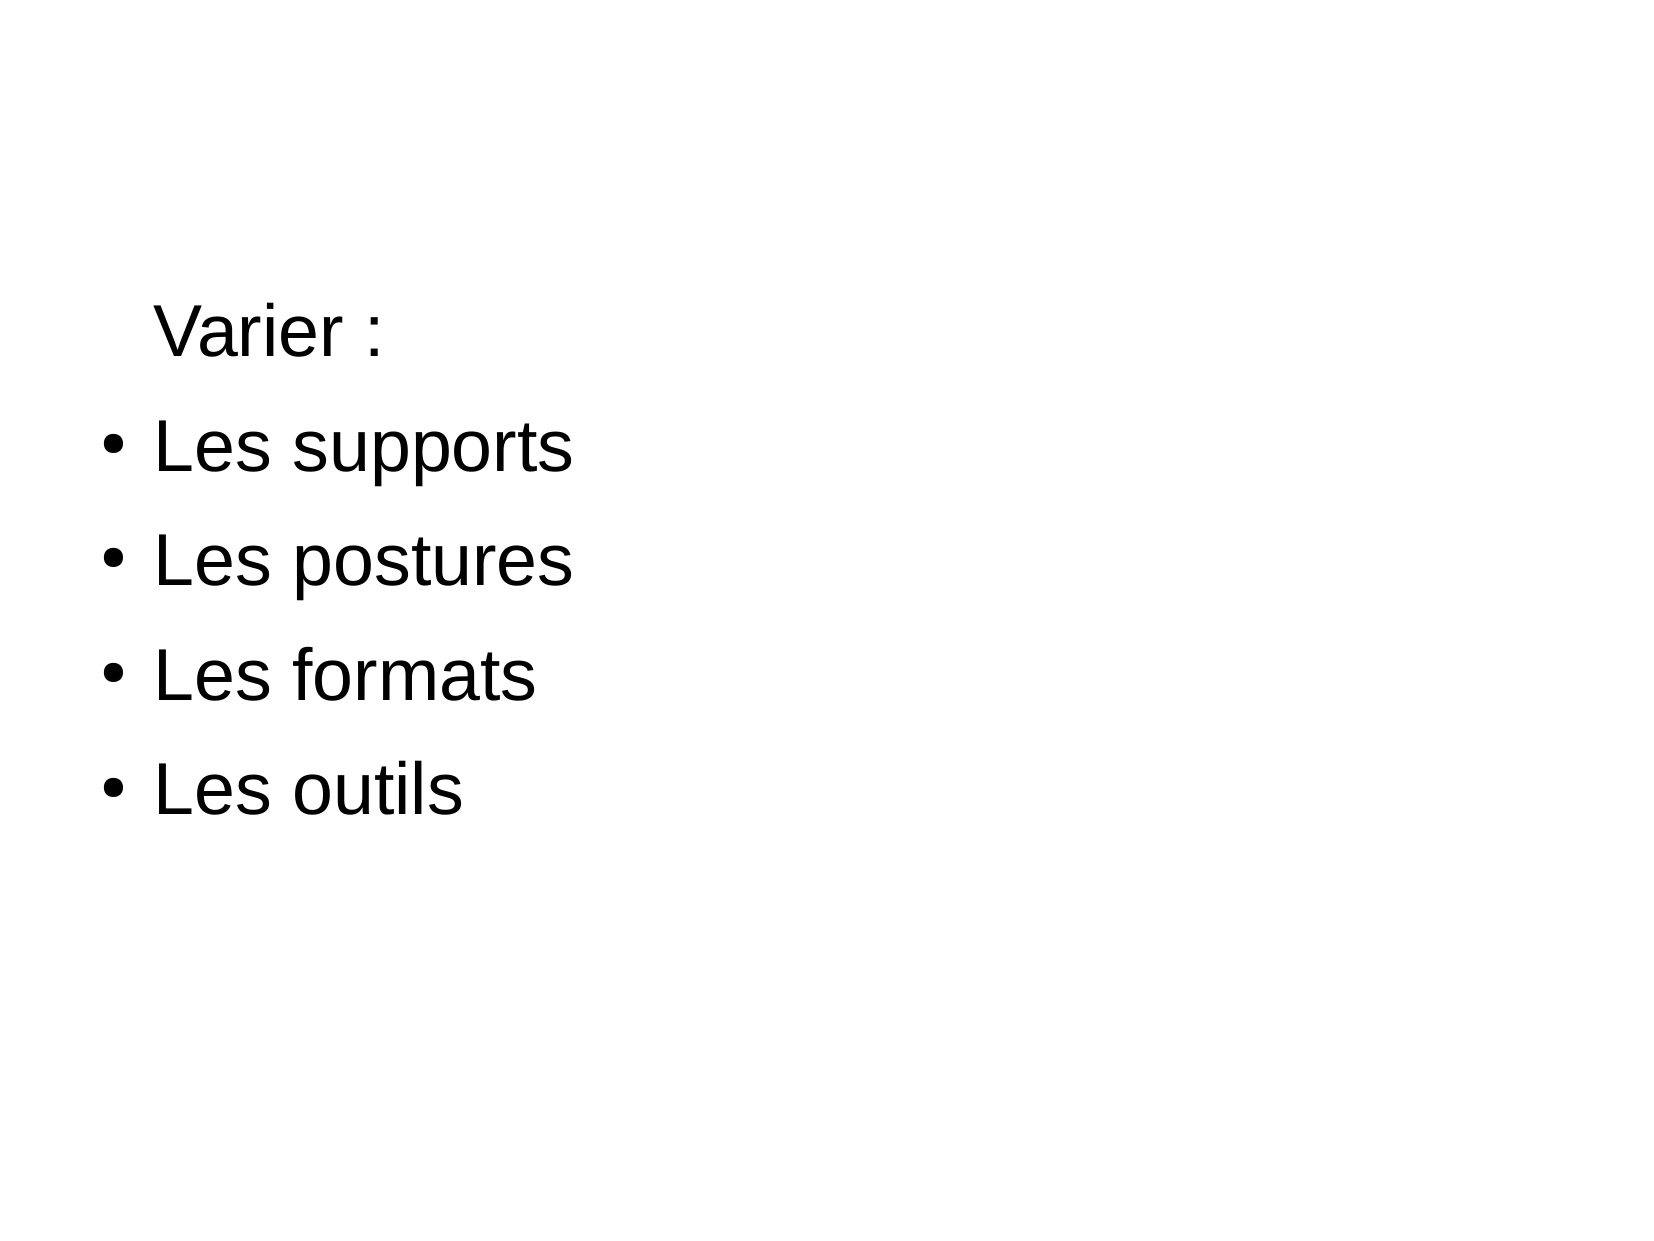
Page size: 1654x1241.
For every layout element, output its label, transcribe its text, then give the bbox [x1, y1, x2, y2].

list Varier : Les supports Les postures Les formats Les outils [82, 290, 1571, 1109]
